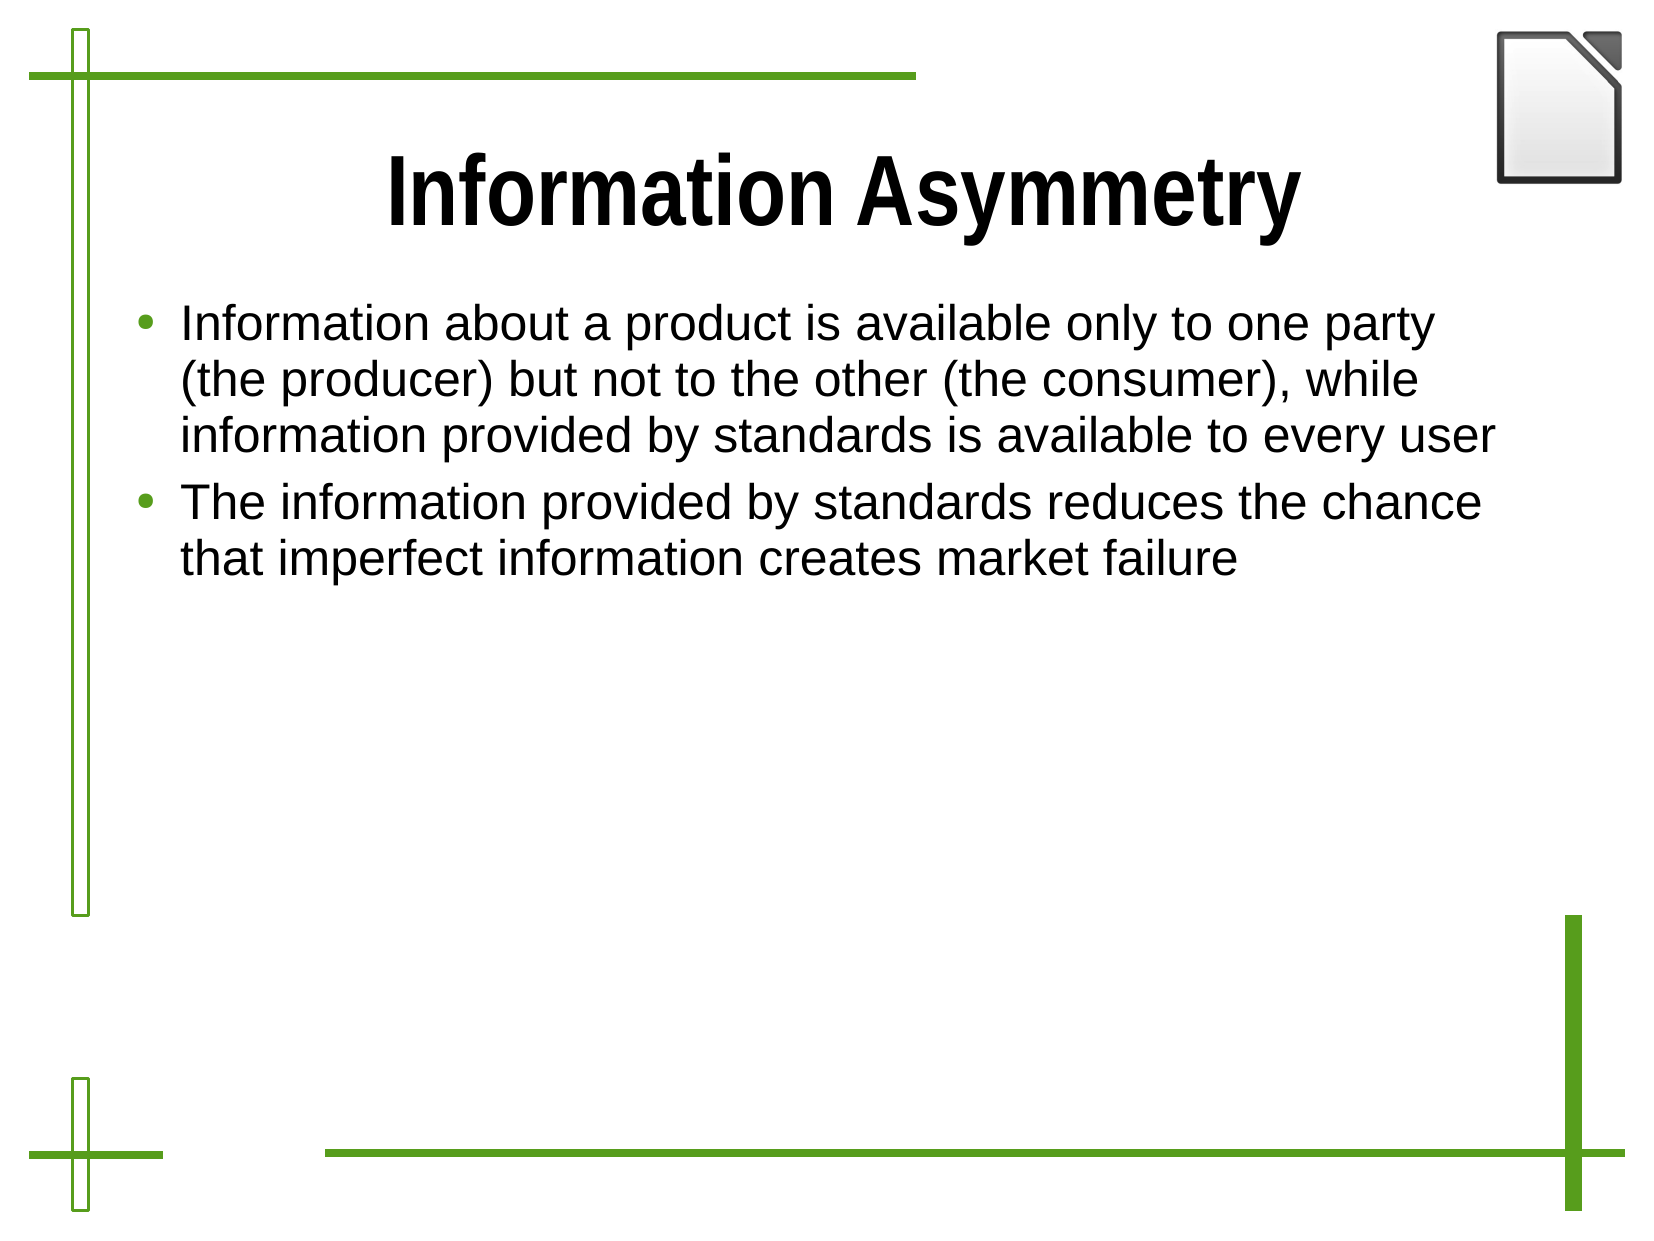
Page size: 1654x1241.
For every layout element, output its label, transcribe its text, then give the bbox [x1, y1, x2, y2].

list Information about a product is available only to one party (the producer) but not to the other (the consumer), while information provided by standards is available to every user The information provided by standards reduces the chance that imperfect information creates market failure [118, 295, 1536, 1123]
picture [1494, 29, 1624, 186]
title Information Asymmetry [118, 118, 1536, 260]
